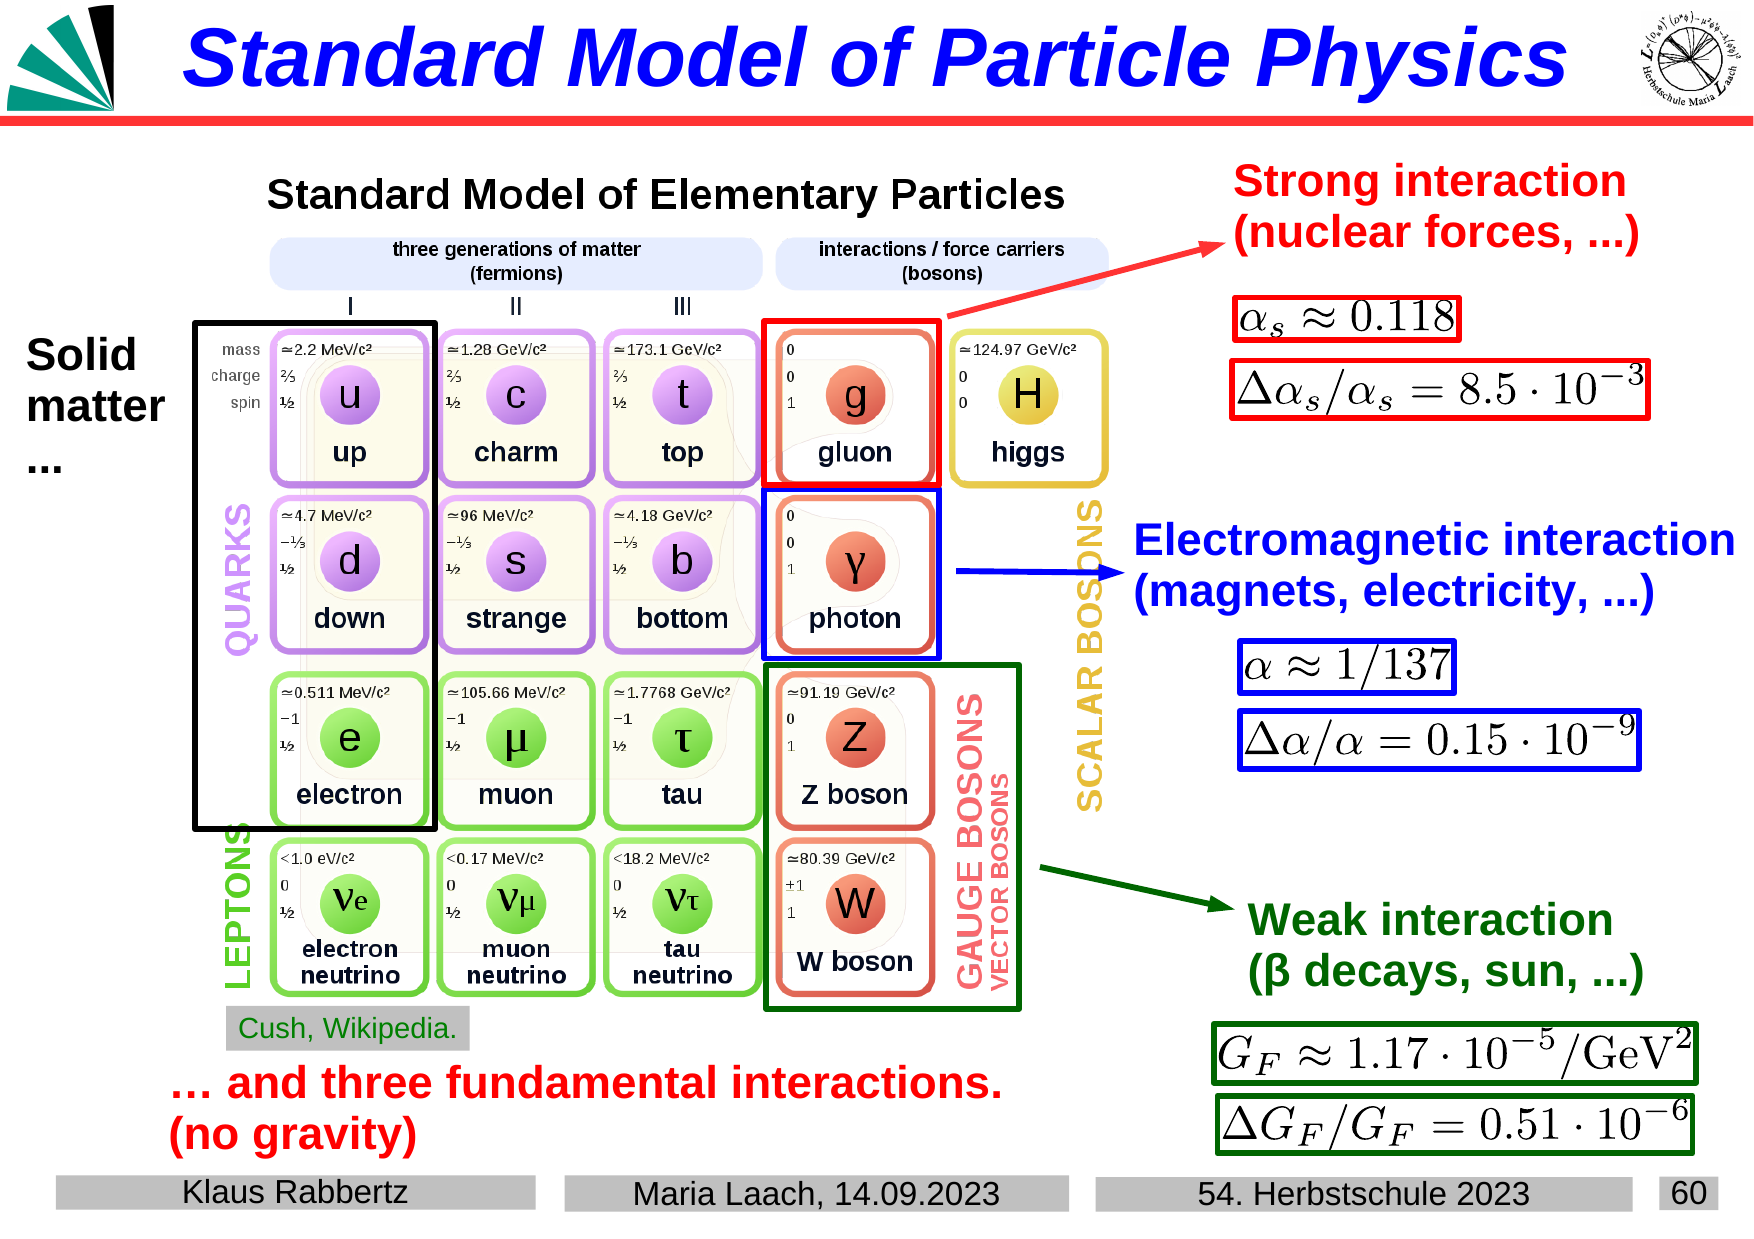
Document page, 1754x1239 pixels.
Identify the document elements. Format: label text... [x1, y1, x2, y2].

picture [1238, 300, 1456, 338]
text_box Electromagnetic interaction (magnets, electricity, ...) [1121, 507, 1754, 623]
text_box Cush, Wikipedia. [226, 1005, 470, 1051]
picture [1242, 713, 1637, 766]
text_box … and three fundamental interactions. (no gravity) [156, 1050, 1016, 1166]
picture [203, 326, 432, 826]
picture [1243, 644, 1452, 691]
picture [1235, 363, 1646, 416]
picture [1220, 1098, 1690, 1151]
text_box Strong interaction (nuclear forces, ...) [1221, 148, 1663, 264]
title Standard Model of Particle Physics [124, 0, 1630, 116]
picture [1216, 1026, 1693, 1080]
picture [203, 145, 1128, 1030]
text_box Solid matter ... [13, 323, 178, 489]
text_box Weak interaction (β decays, sun, ...) [1235, 887, 1658, 1002]
picture [7, 5, 114, 112]
picture [1641, 11, 1741, 106]
